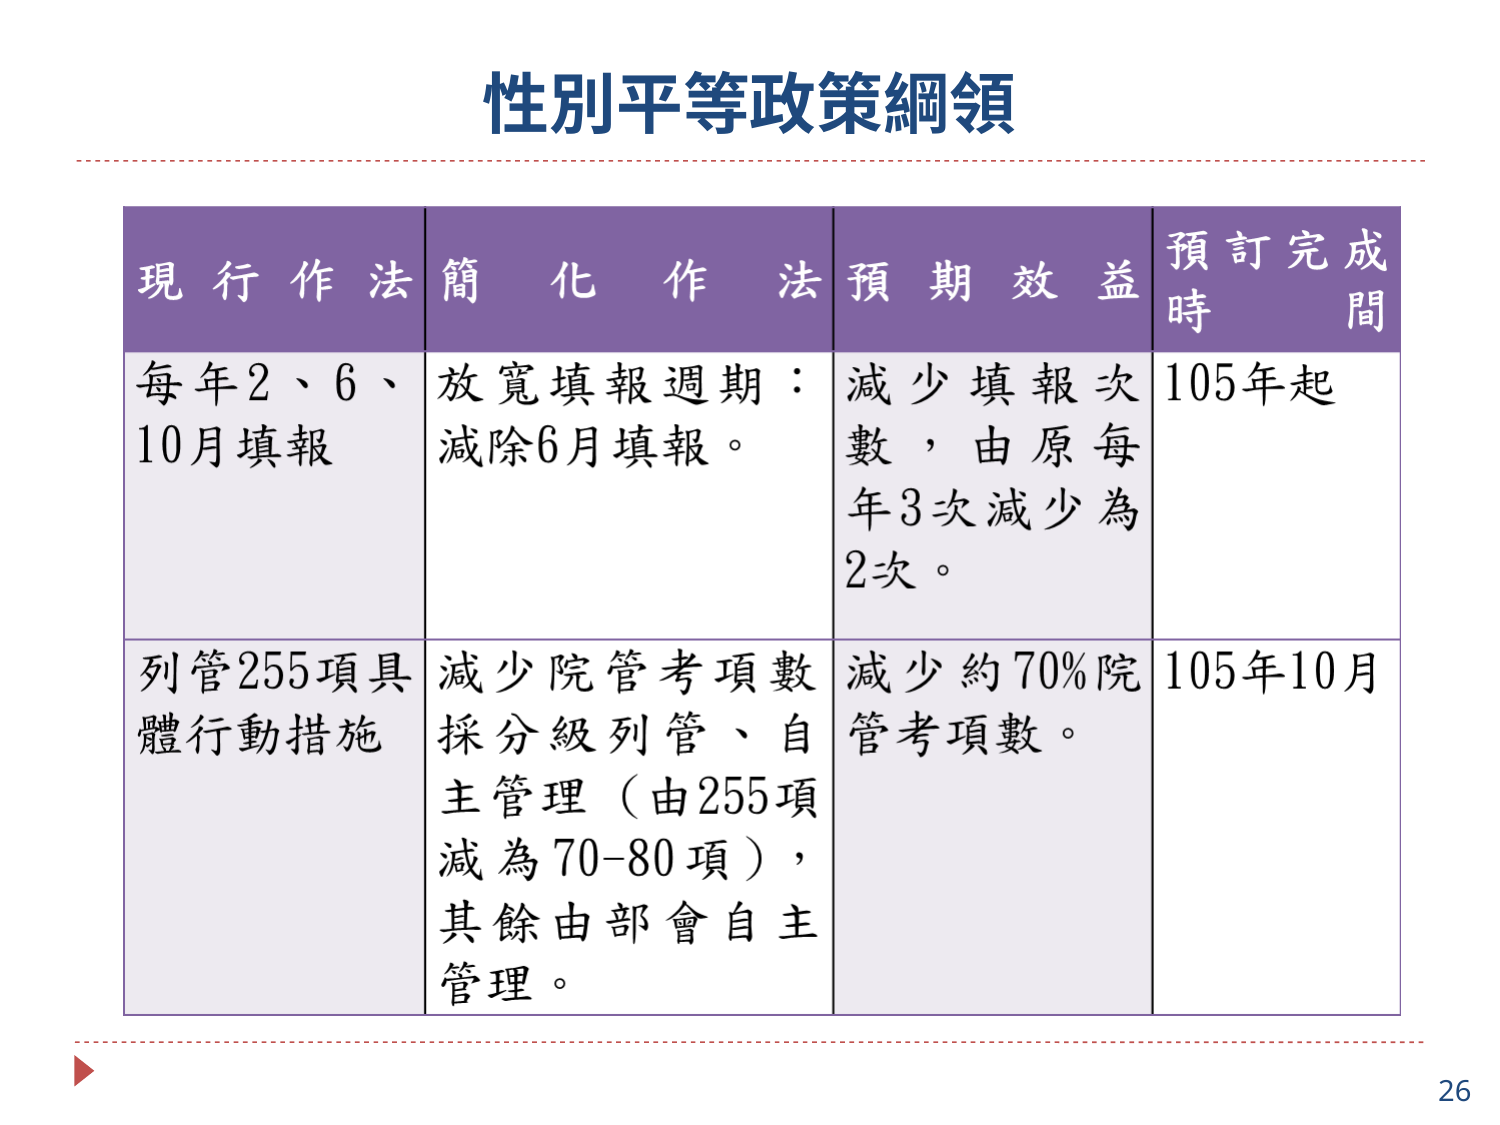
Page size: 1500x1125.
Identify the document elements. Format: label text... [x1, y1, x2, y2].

picture [123, 201, 1401, 1042]
text_box 26 [1423, 1065, 1500, 1125]
title 性別平等政策綱領 [75, 24, 1426, 150]
